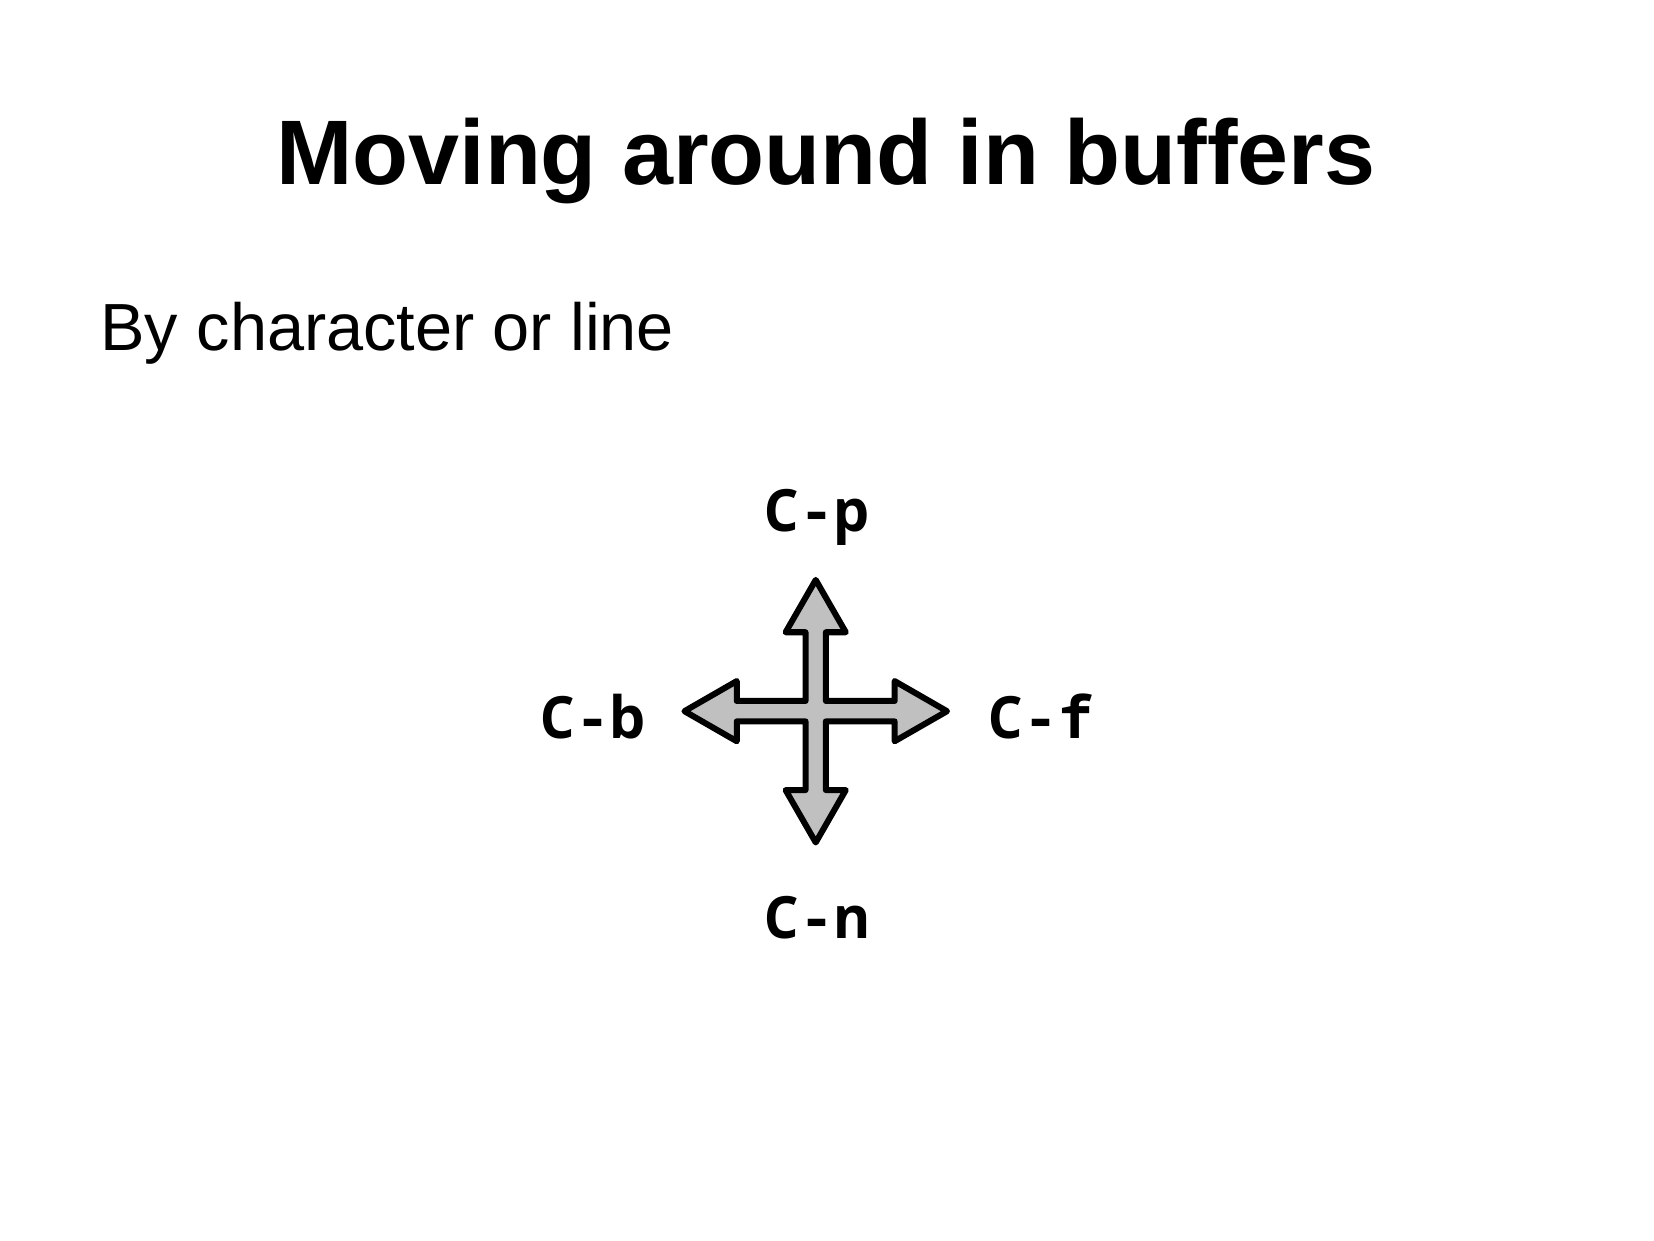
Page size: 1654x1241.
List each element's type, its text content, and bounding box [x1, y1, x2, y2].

text_box [684, 579, 948, 843]
text_box C-b [517, 668, 668, 748]
title Moving around in buffers [82, 56, 1571, 250]
text_box C-f [966, 668, 1117, 748]
text_box C-n [742, 869, 893, 949]
text_box C-p [742, 461, 893, 541]
list By character or line [82, 290, 1571, 1094]
